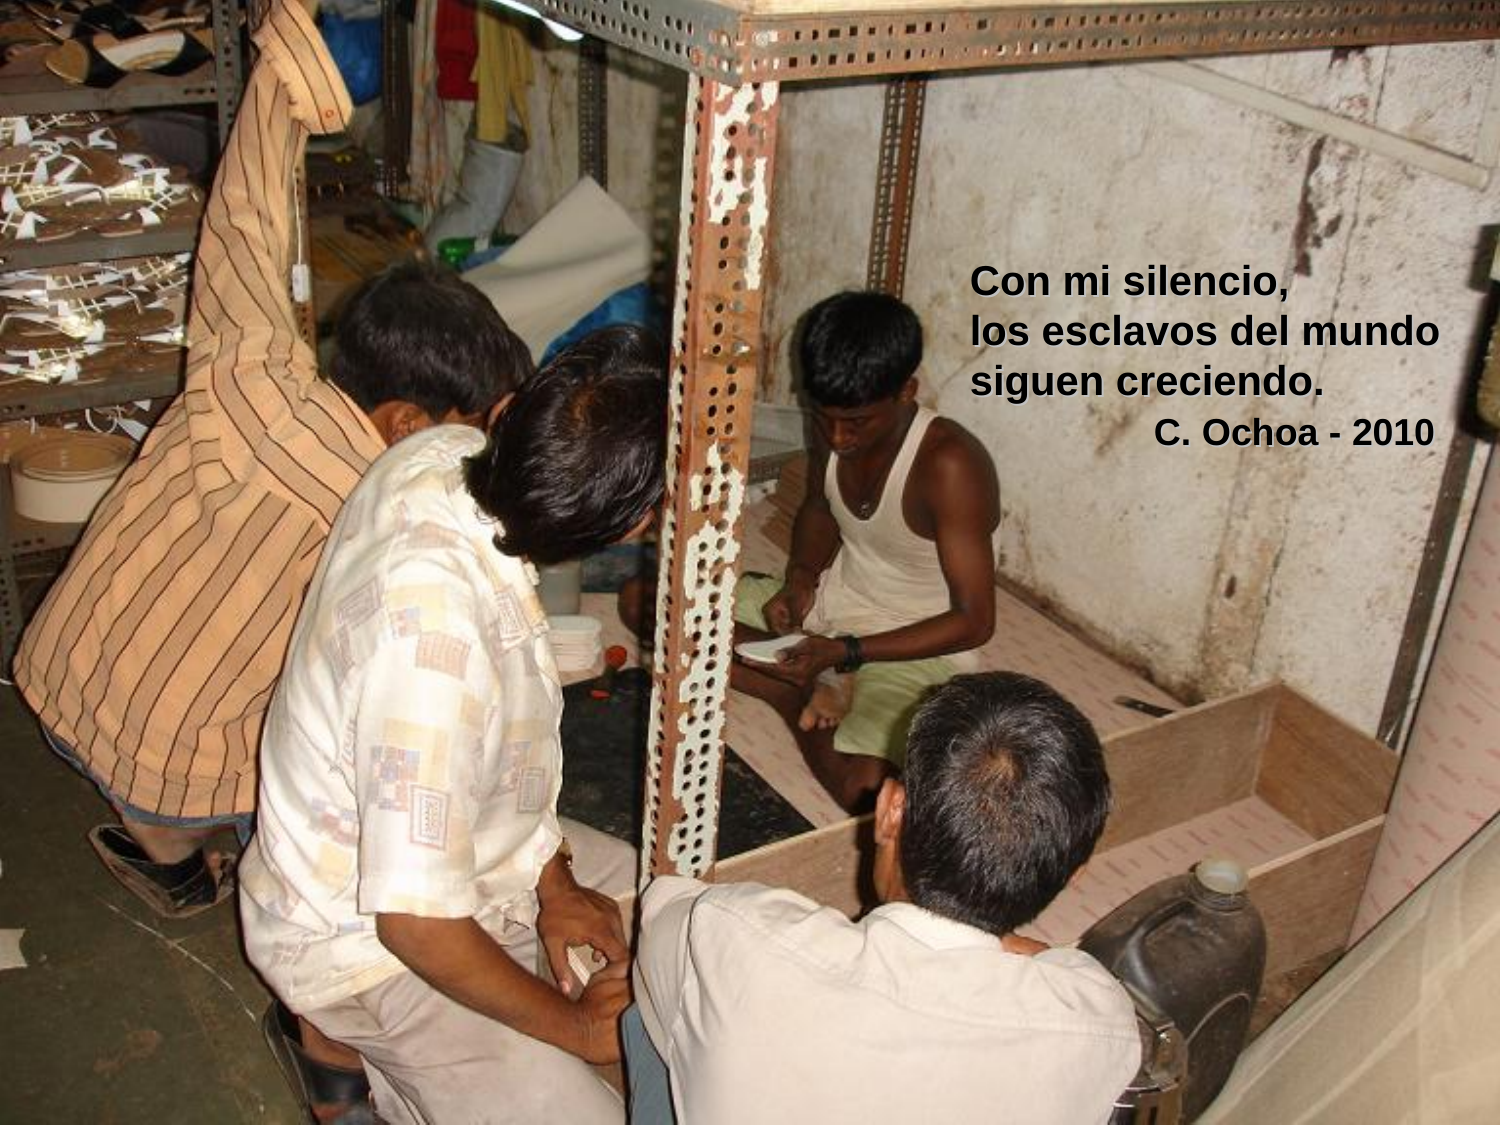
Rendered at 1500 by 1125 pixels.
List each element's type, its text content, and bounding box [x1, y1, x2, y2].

text_box Con mi silencio, los esclavos del mundo siguen creciendo. C. Ochoa - 2010 [955, 246, 1456, 462]
picture [0, 0, 1500, 1125]
